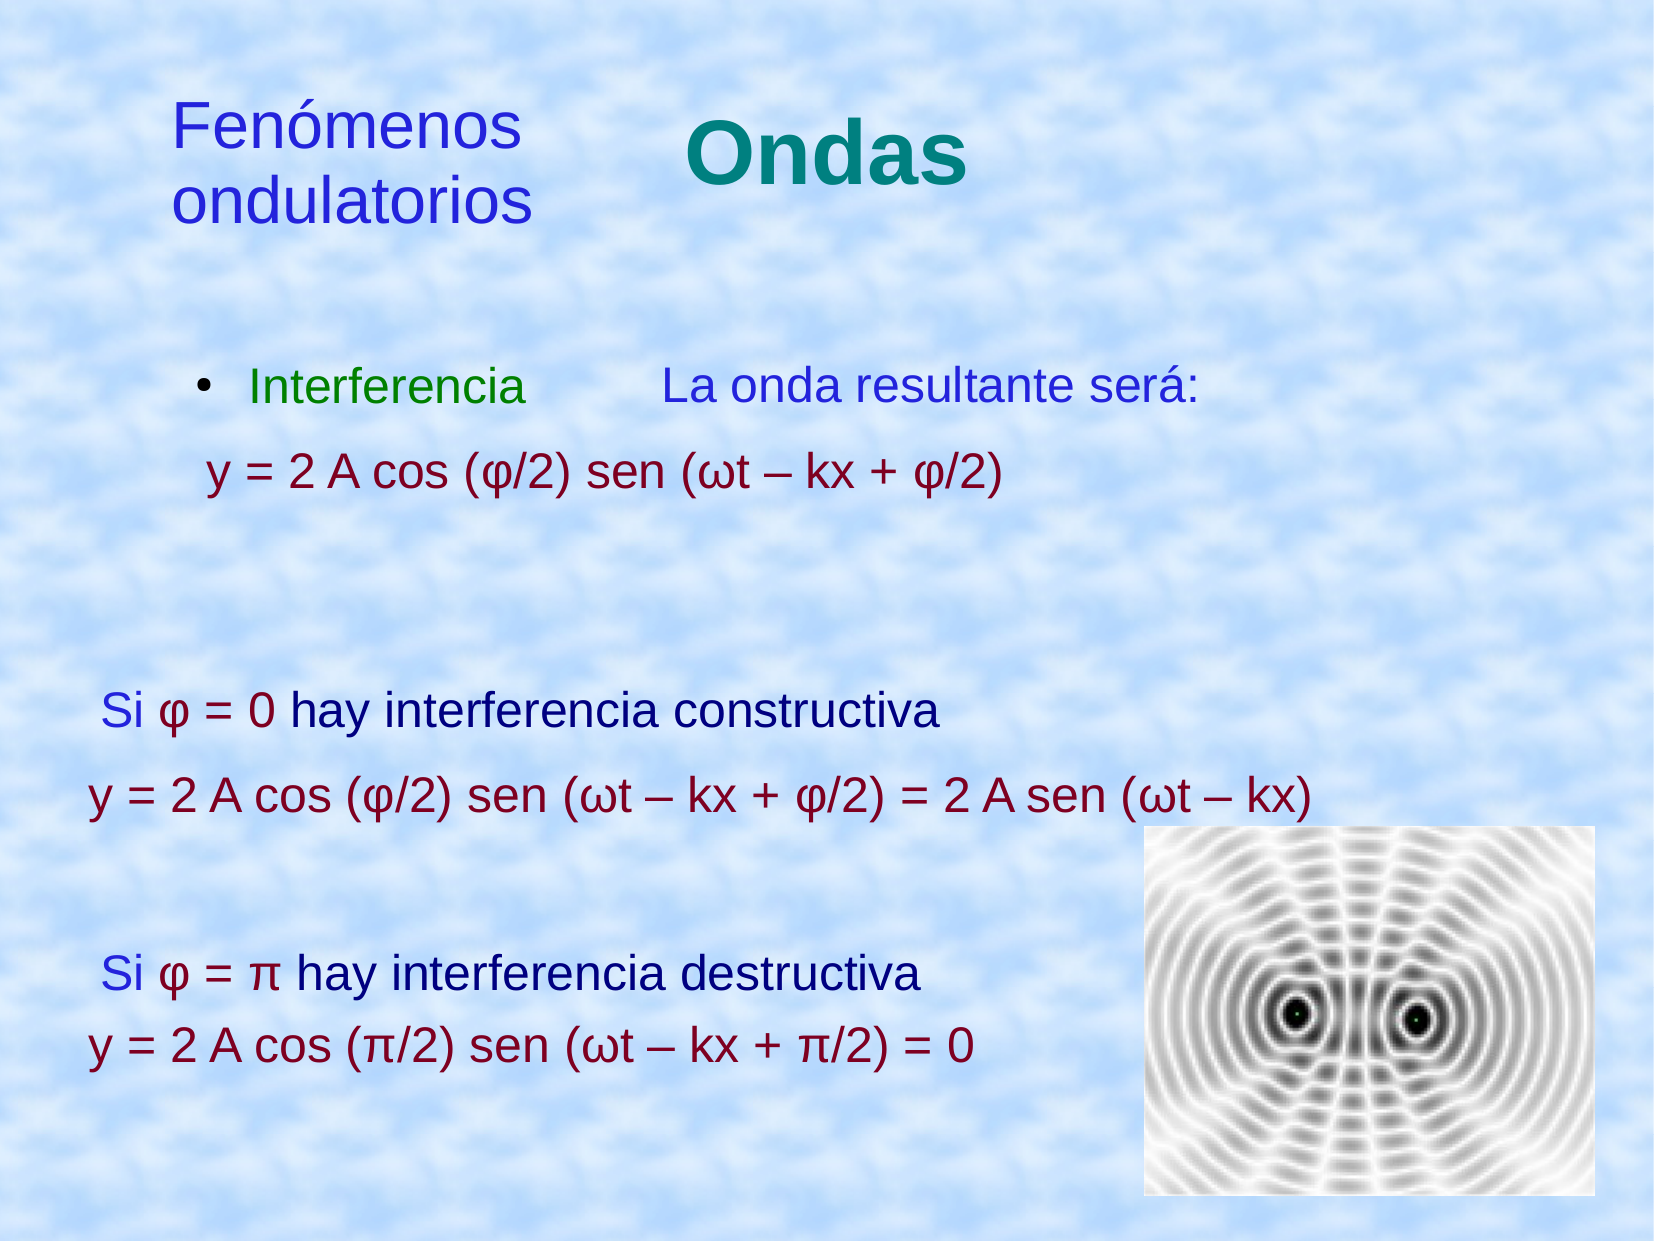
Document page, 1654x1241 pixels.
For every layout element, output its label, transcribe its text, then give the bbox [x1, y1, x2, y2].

text_box y = 2 A cos (φ/2) sen (ωt – kx + φ/2) [206, 442, 1063, 518]
text_box Si φ = 0 hay interferencia constructiva [29, 682, 1447, 739]
text_box y = 2 A cos (π/2) sen (ωt – kx + π/2) = 0 [88, 1017, 1506, 1093]
text_box La onda resultante será: [590, 357, 1447, 414]
text_box Si φ = π hay interferencia destructiva [29, 944, 1447, 1002]
text_box Interferencia [91, 295, 650, 423]
title Ondas [82, 49, 1571, 257]
text_box y = 2 A cos (φ/2) sen (ωt – kx + φ/2) = 2 A sen (ωt – kx) [88, 767, 1506, 843]
list Fenómenos ondulatorios [100, 88, 827, 266]
picture [0, 0, 1654, 1241]
